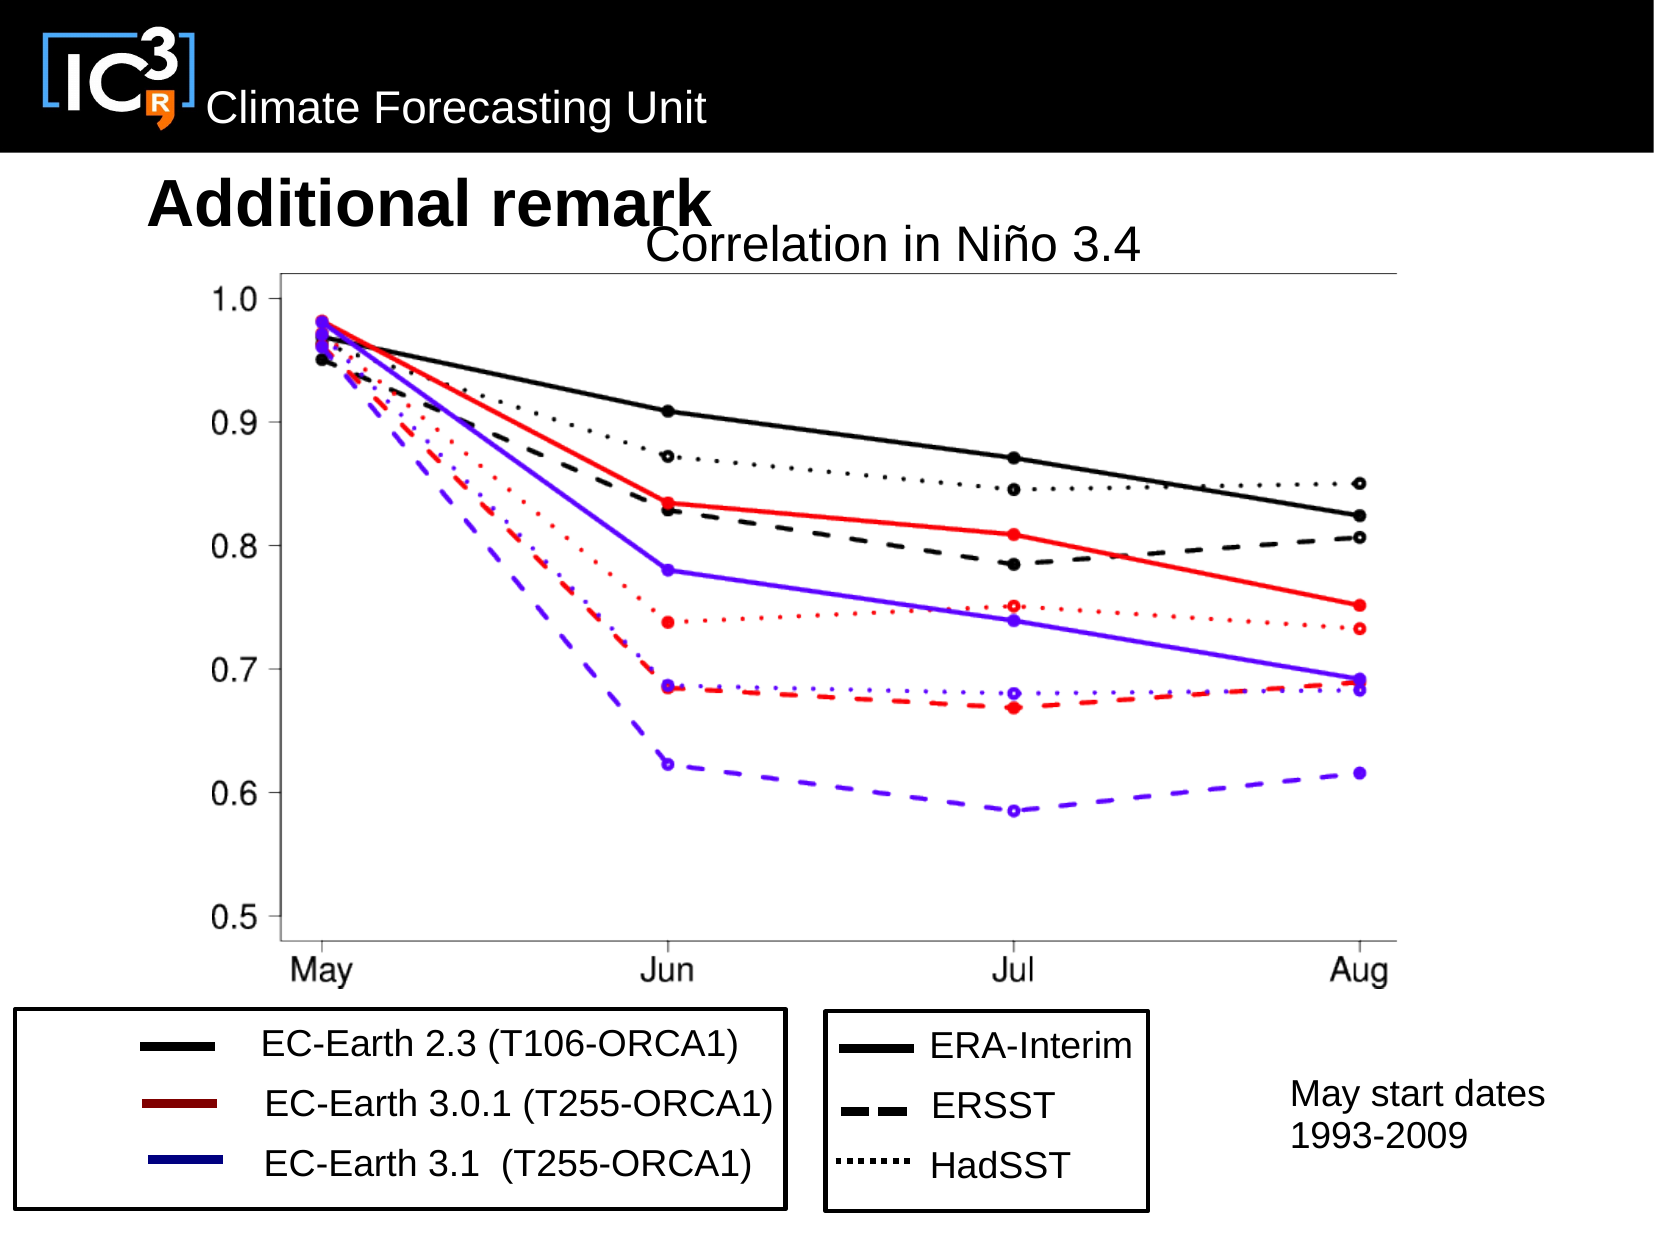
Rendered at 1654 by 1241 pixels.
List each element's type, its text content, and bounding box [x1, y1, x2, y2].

picture [1, 0, 230, 151]
text_box Additional remark [131, 152, 729, 248]
text_box EC-Earth 3.0.1 (T255-ORCA1) [249, 1071, 790, 1132]
text_box EC-Earth 3.1 (T255-ORCA1) [249, 1131, 768, 1192]
picture [212, 273, 1399, 989]
text_box HadSST [915, 1133, 1087, 1194]
text_box [230, 0, 1654, 153]
text_box Correlation in Niño 3.4 [630, 208, 1157, 273]
text_box Climate Forecasting Unit [190, 70, 1467, 1241]
text_box ERA-Interim [825, 1011, 1148, 1212]
text_box ERSST [916, 1073, 1071, 1133]
text_box EC-Earth 2.3 (T106-ORCA1) [15, 1009, 786, 1210]
text_box [0, 0, 190, 153]
text_box May start dates 1993-2009 [1275, 1065, 1572, 1164]
